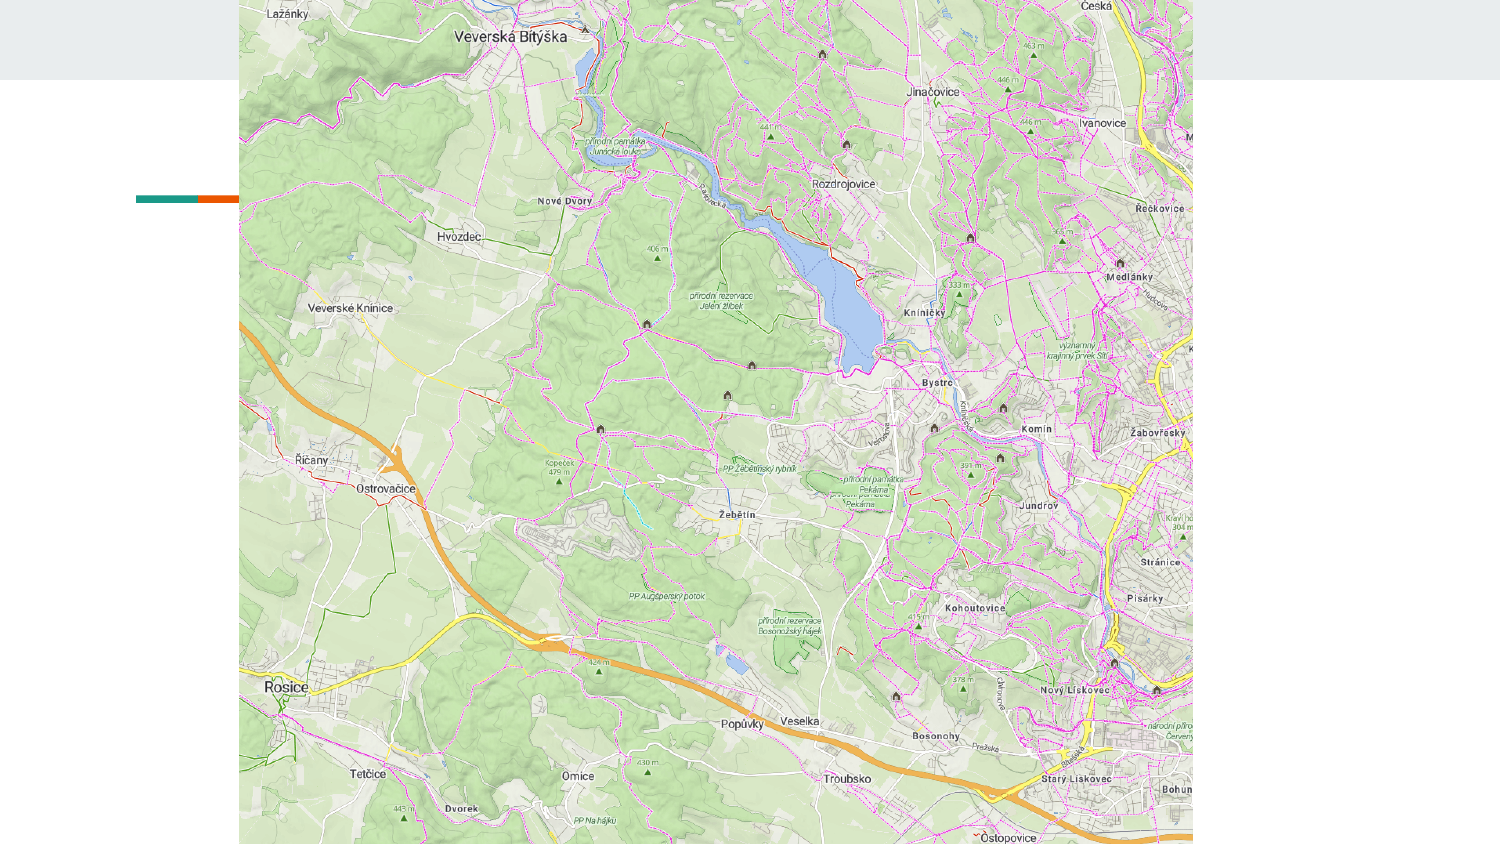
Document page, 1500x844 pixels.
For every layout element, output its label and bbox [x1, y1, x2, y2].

picture [239, 0, 1193, 844]
